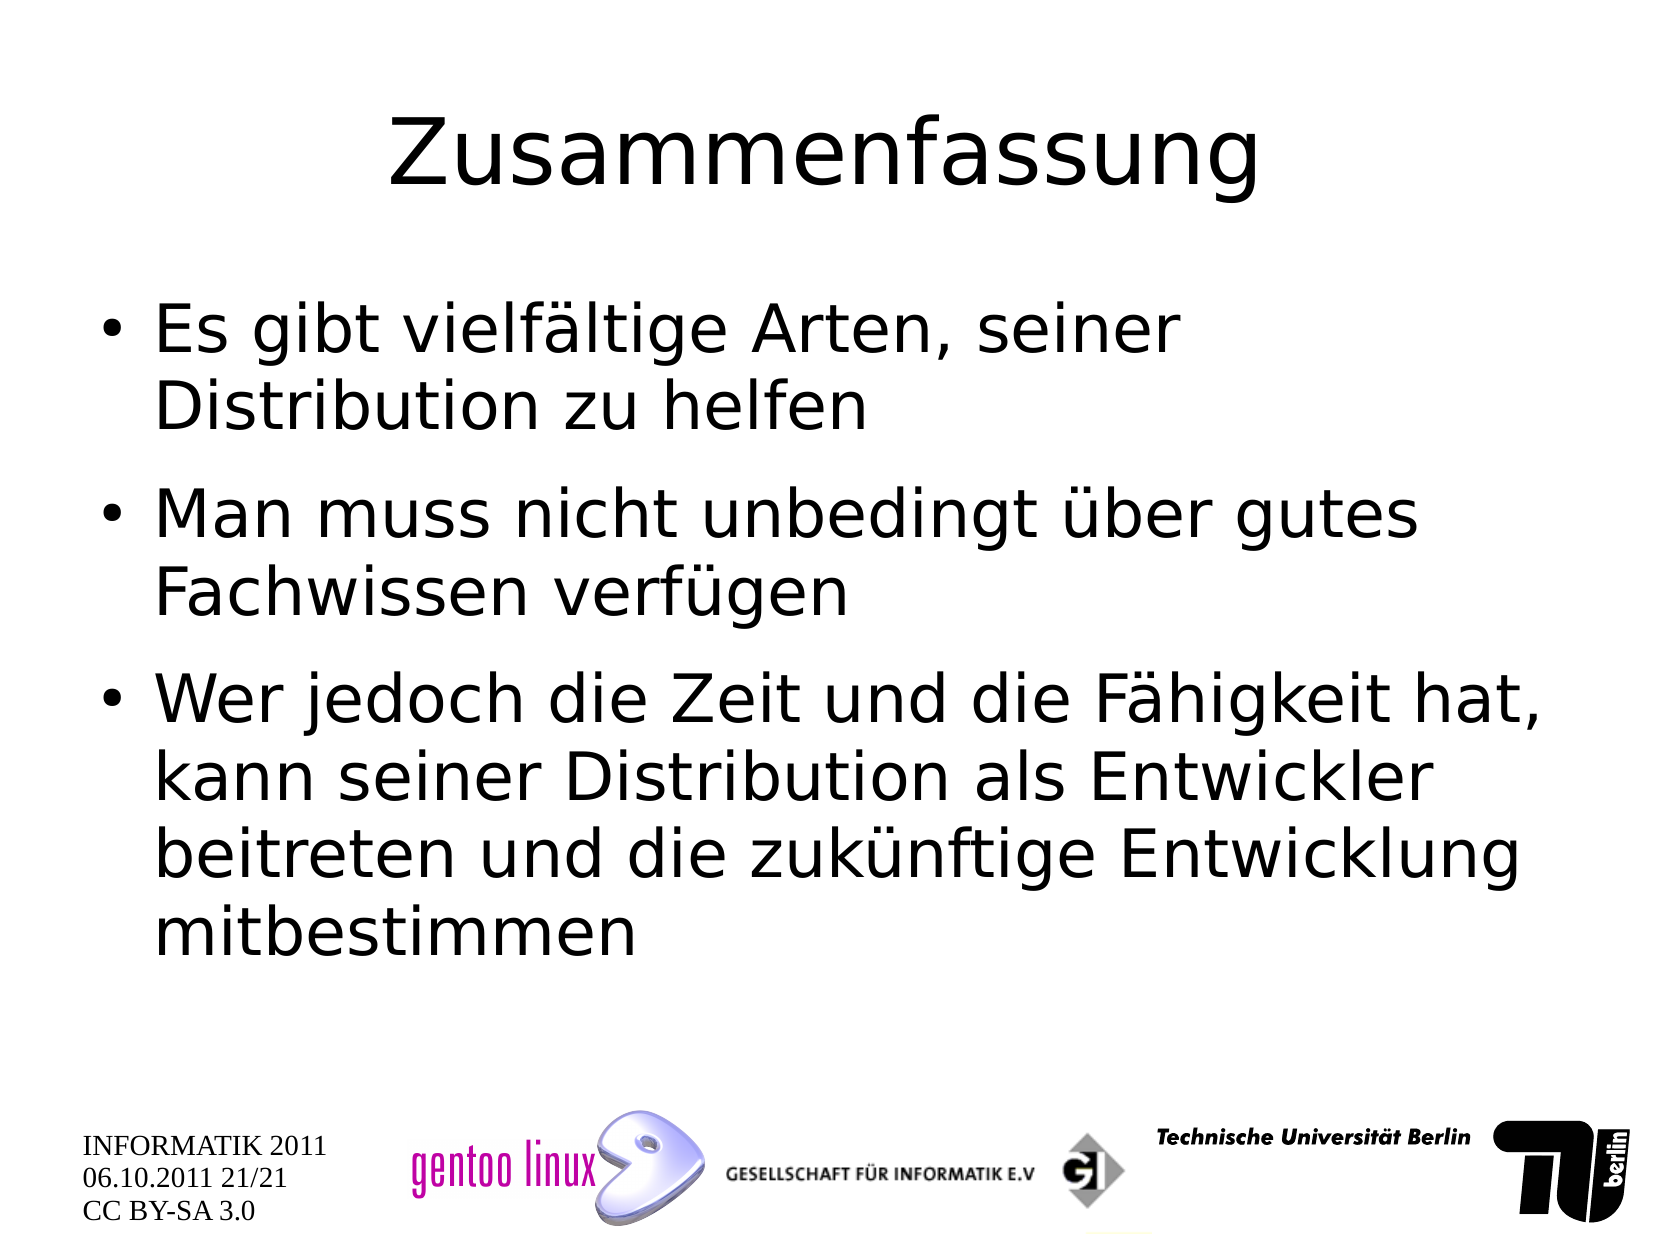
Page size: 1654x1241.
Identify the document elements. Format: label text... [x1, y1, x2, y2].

title Zusammenfassung [82, 49, 1571, 257]
picture [407, 1109, 708, 1230]
list Es gibt vielfältige Arten, seiner Distribution zu helfen Man muss nicht unbedingt über gutes Fachwissen verfügen Wer jedoch die Zeit und die Fähigkeit hat, kann seiner Distribution als Entwickler beitreten und die zukünftige Entwicklung mitbestimmen [82, 290, 1571, 1109]
picture [726, 1109, 1152, 1234]
